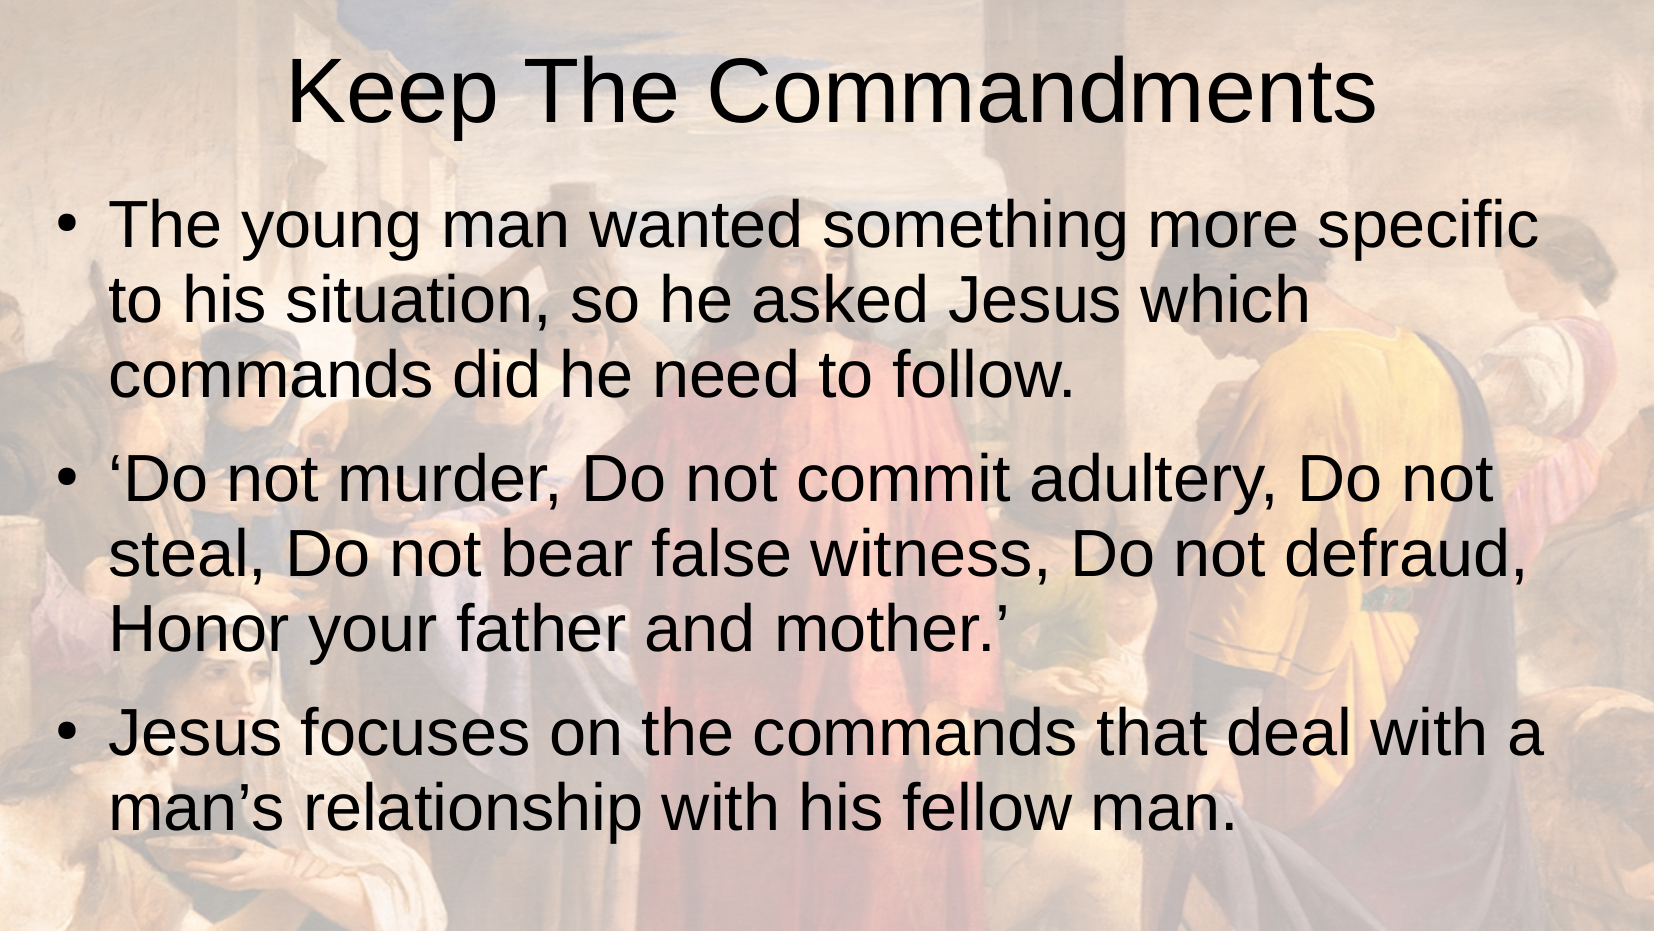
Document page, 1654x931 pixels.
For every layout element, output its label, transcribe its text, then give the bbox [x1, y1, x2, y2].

list The young man wanted something more specific to his situation, so he asked Jesus which commands did he need to follow. ‘Do not murder, Do not commit adultery, Do not steal, Do not bear false witness, Do not defraud, Honor your father and mother.’ Jesus focuses on the commands that deal with a man’s relationship with his fellow man. [37, 187, 1613, 901]
title Keep The Commandments [88, 12, 1577, 169]
picture [0, 0, 1654, 931]
